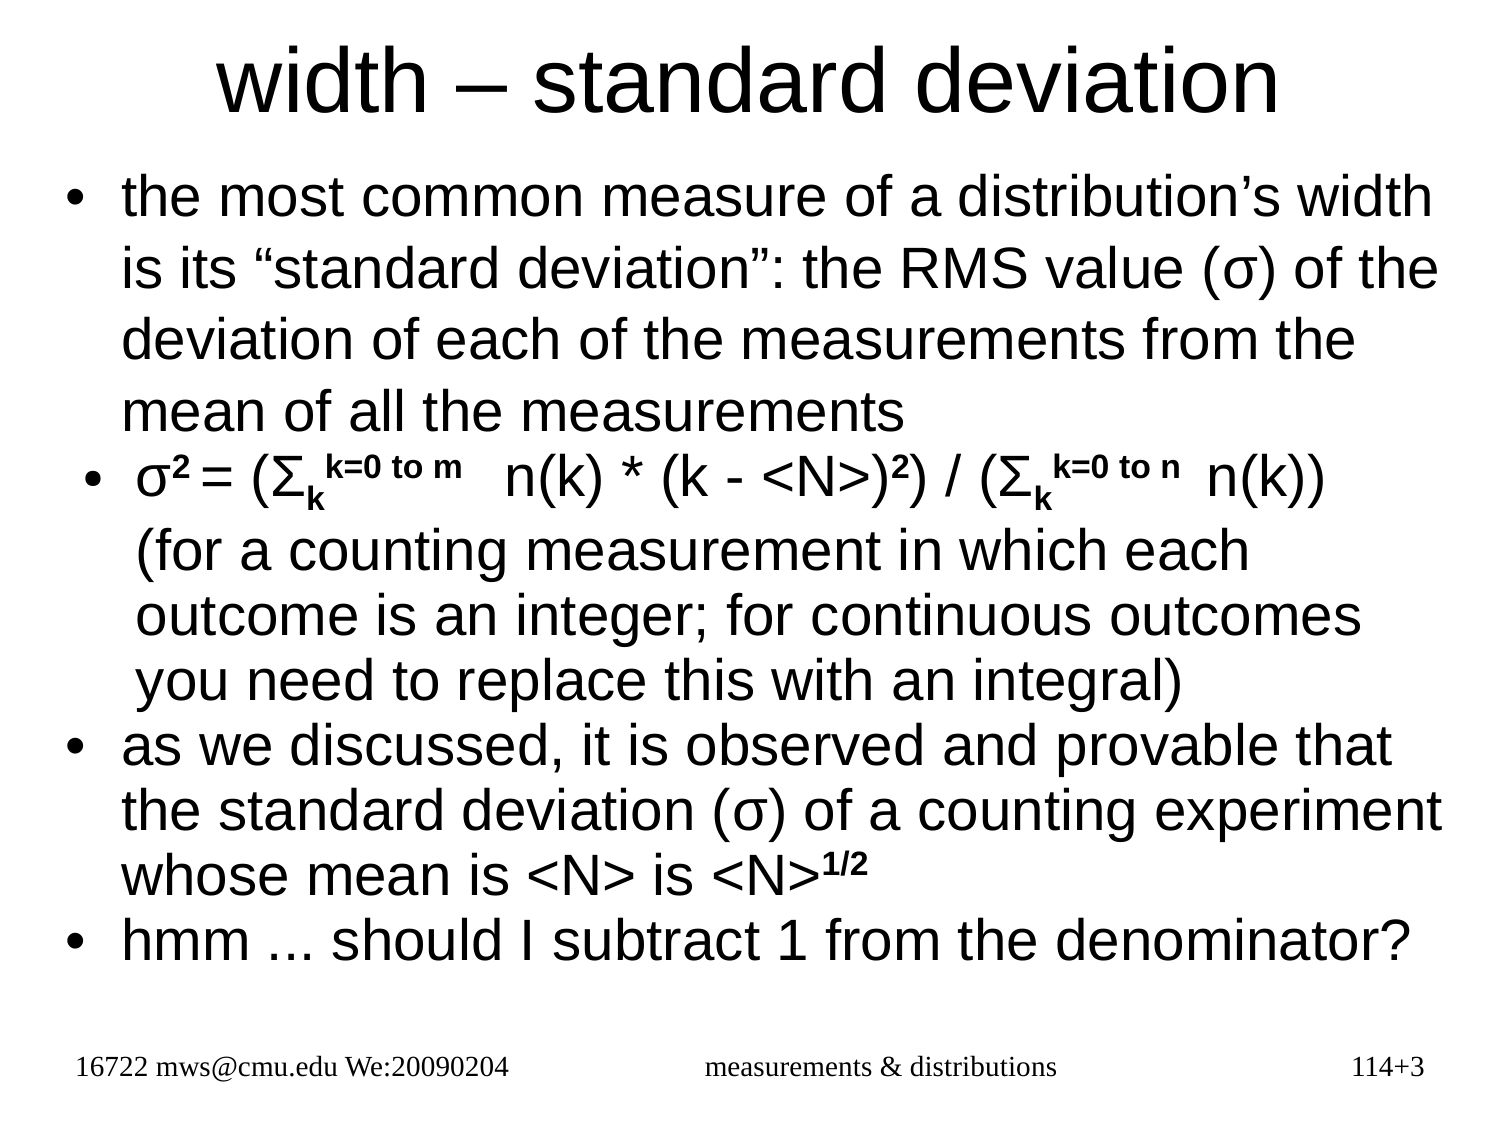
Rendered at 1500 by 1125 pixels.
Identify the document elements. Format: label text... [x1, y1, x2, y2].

title width – standard deviation [75, 24, 1426, 149]
list the most common measure of a distribution’s width is its “standard deviation”: the RMS value (σ) of the deviation of each of the measurements from the mean of all the measurements σ2 = (Σkk=0 to m n(k) * (k - <N>)2) / (Σkk=0 to n n(k)) (for a counting measurement in which each outcome is an integer; for continuous outcomes you need to replace this with an integral) as we discussed, it is observed and provable that the standard deviation (σ) of a counting experiment whose mean is <N> is <N>1/2/2 hmm ... should I subtract 1 from the denominator? [50, 149, 1463, 1013]
